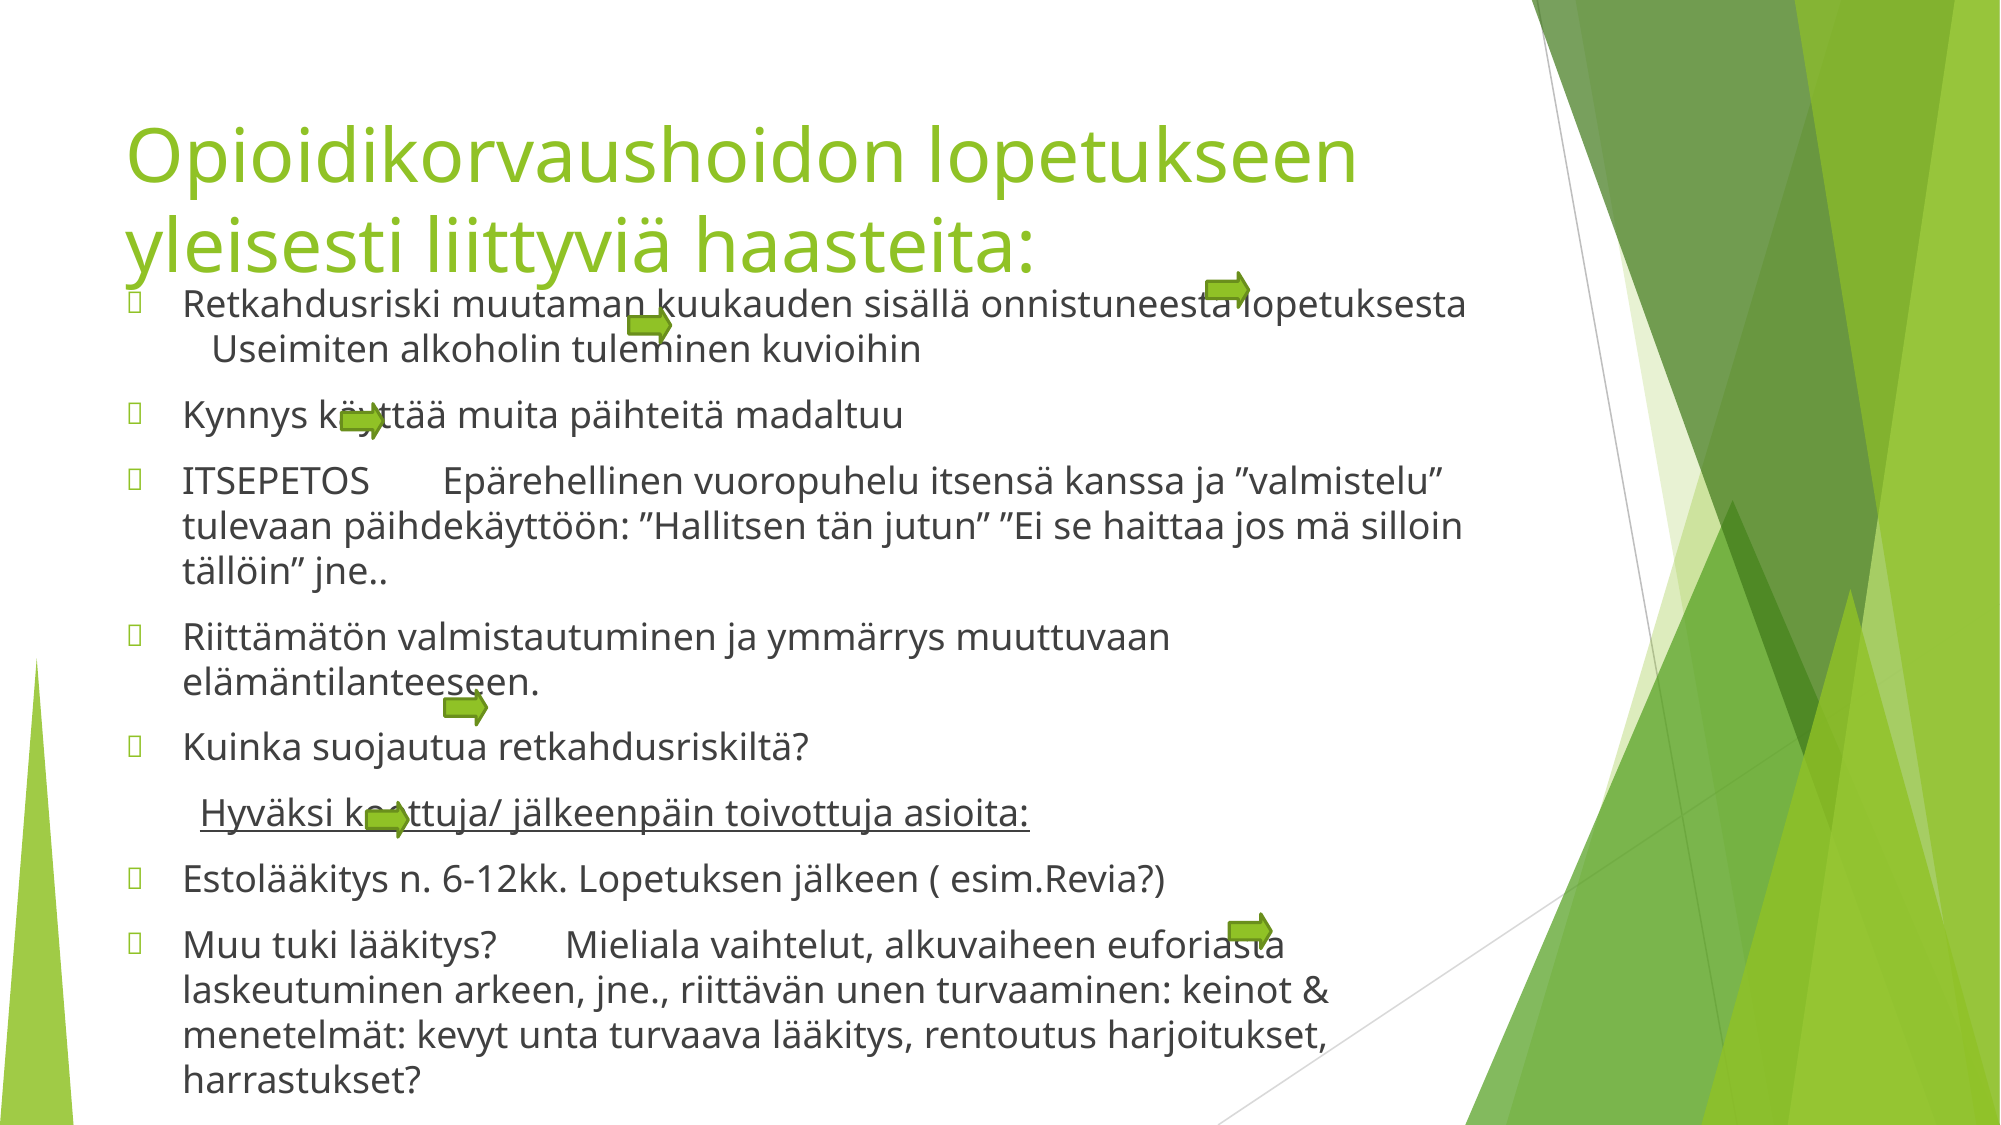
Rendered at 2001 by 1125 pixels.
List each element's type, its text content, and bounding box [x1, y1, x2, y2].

text_box [1229, 913, 1272, 949]
text_box [1206, 272, 1249, 308]
text_box [366, 802, 409, 838]
title Opioidikorvaushoidon lopetukseen yleisesti liittyviä haasteita: [111, 99, 1522, 272]
text_box [444, 690, 487, 725]
list Retkahdusriski muutaman kuukauden sisällä onnistuneesta lopetuksesta Useimiten alkoholin tuleminen kuvioihin Kynnys käyttää muita päihteitä madaltuu ITSEPETOS Epärehellinen vuoropuhelu itsensä kanssa ja ”valmistelu” tulevaan päihdekäyttöön: ”Hallitsen tän jutun” ”Ei se haittaa jos mä silloin tällöin” jne.. Riittämätön valmistautuminen ja ymmärrys muuttuvaan elämäntilanteeseen. Kuinka suojautua retkahdusriskiltä? Hyväksi koettuja/ jälkeenpäin toivottuja asioita: Estolääkitys n. 6-12kk. Lopetuksen jälkeen ( esim.Revia?) Muu tuki lääkitys? Mieliala vaihtelut, alkuvaiheen euforiasta laskeutuminen arkeen, jne., riittävän unen turvaaminen: keinot & menetelmät: kevyt unta turvaava lääkitys, rentoutus harjoitukset, harrastukset? Riittävä tuki Ammatillinen keskusteluapu/valmennus porrastetusti keventäen, riittävä etukäteis suunnittelu ( myös retkahdusten varalle!), vertaisryhmät, päihdeseulat potilaan tueksi ja ns.”Keskustelun avaajaksi” tarvittaessa Valmis suunnitelma jos retkahdus tapahtuu & riittävän NOPEAT tukitoimet nopea paikka katkolla tai retkahdusvaara tunnistettaessa tiivistetty tuki/ intervalli-jakso. [111, 272, 1522, 1042]
text_box [341, 403, 384, 439]
text_box [628, 307, 671, 343]
